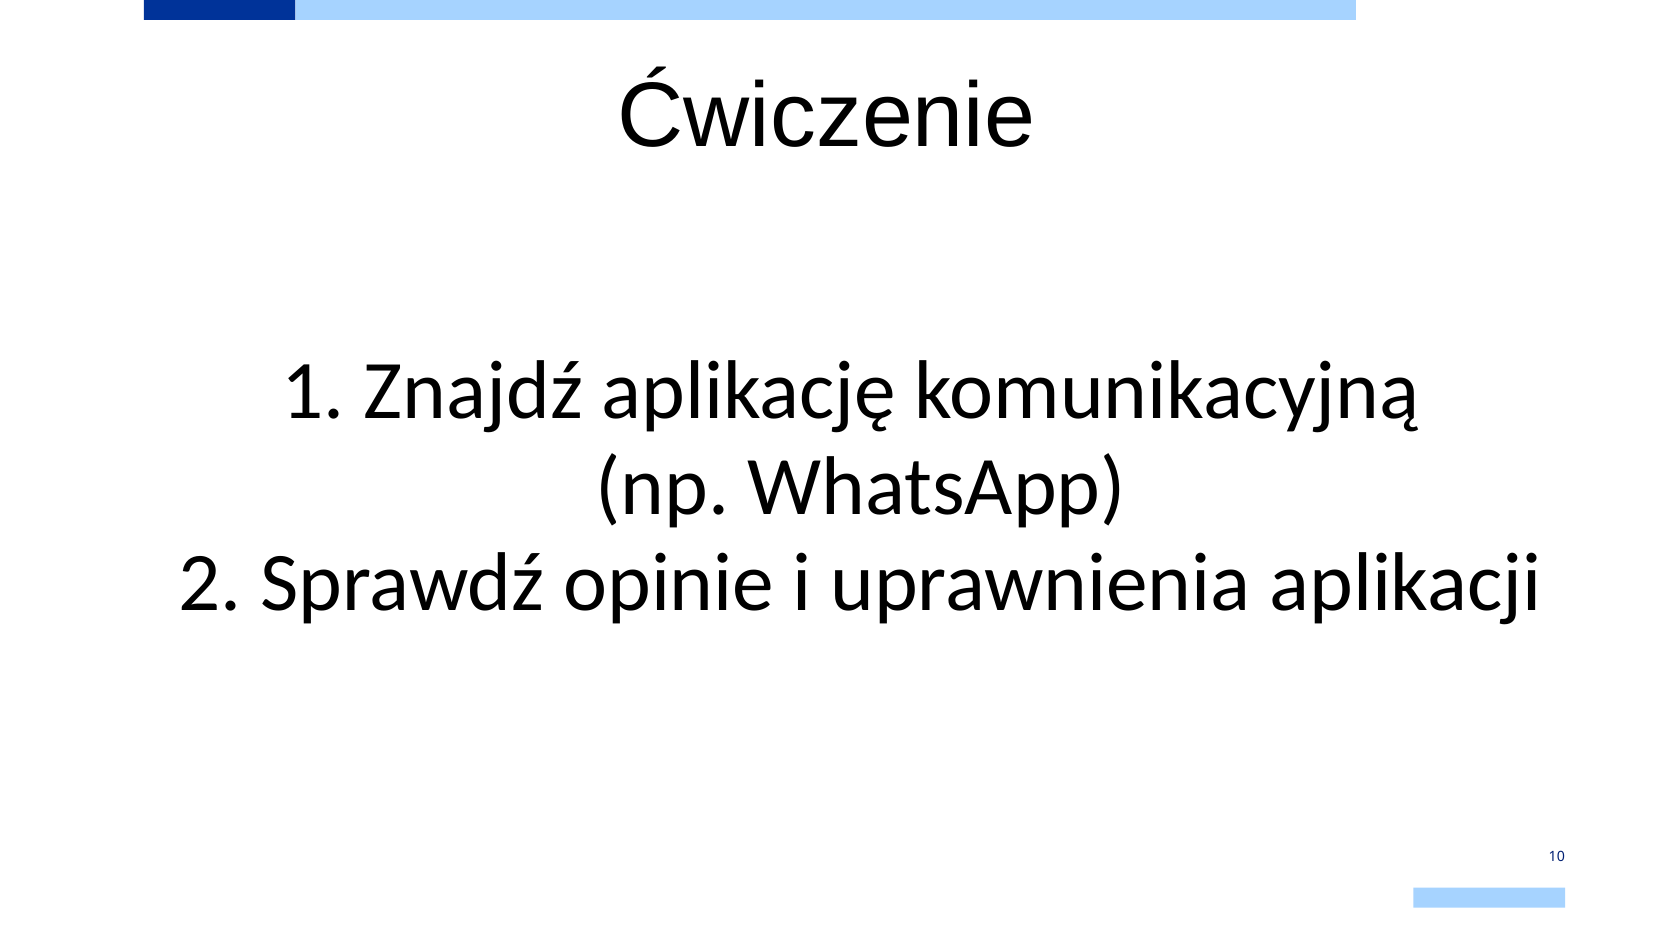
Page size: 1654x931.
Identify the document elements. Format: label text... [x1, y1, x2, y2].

subtitle 1. Znajdź aplikację komunikacyjną (np. WhatsApp) 2. Sprawdź opinie i uprawnienia aplikacji [82, 217, 1571, 758]
title Ćwiczenie [82, 37, 1571, 193]
